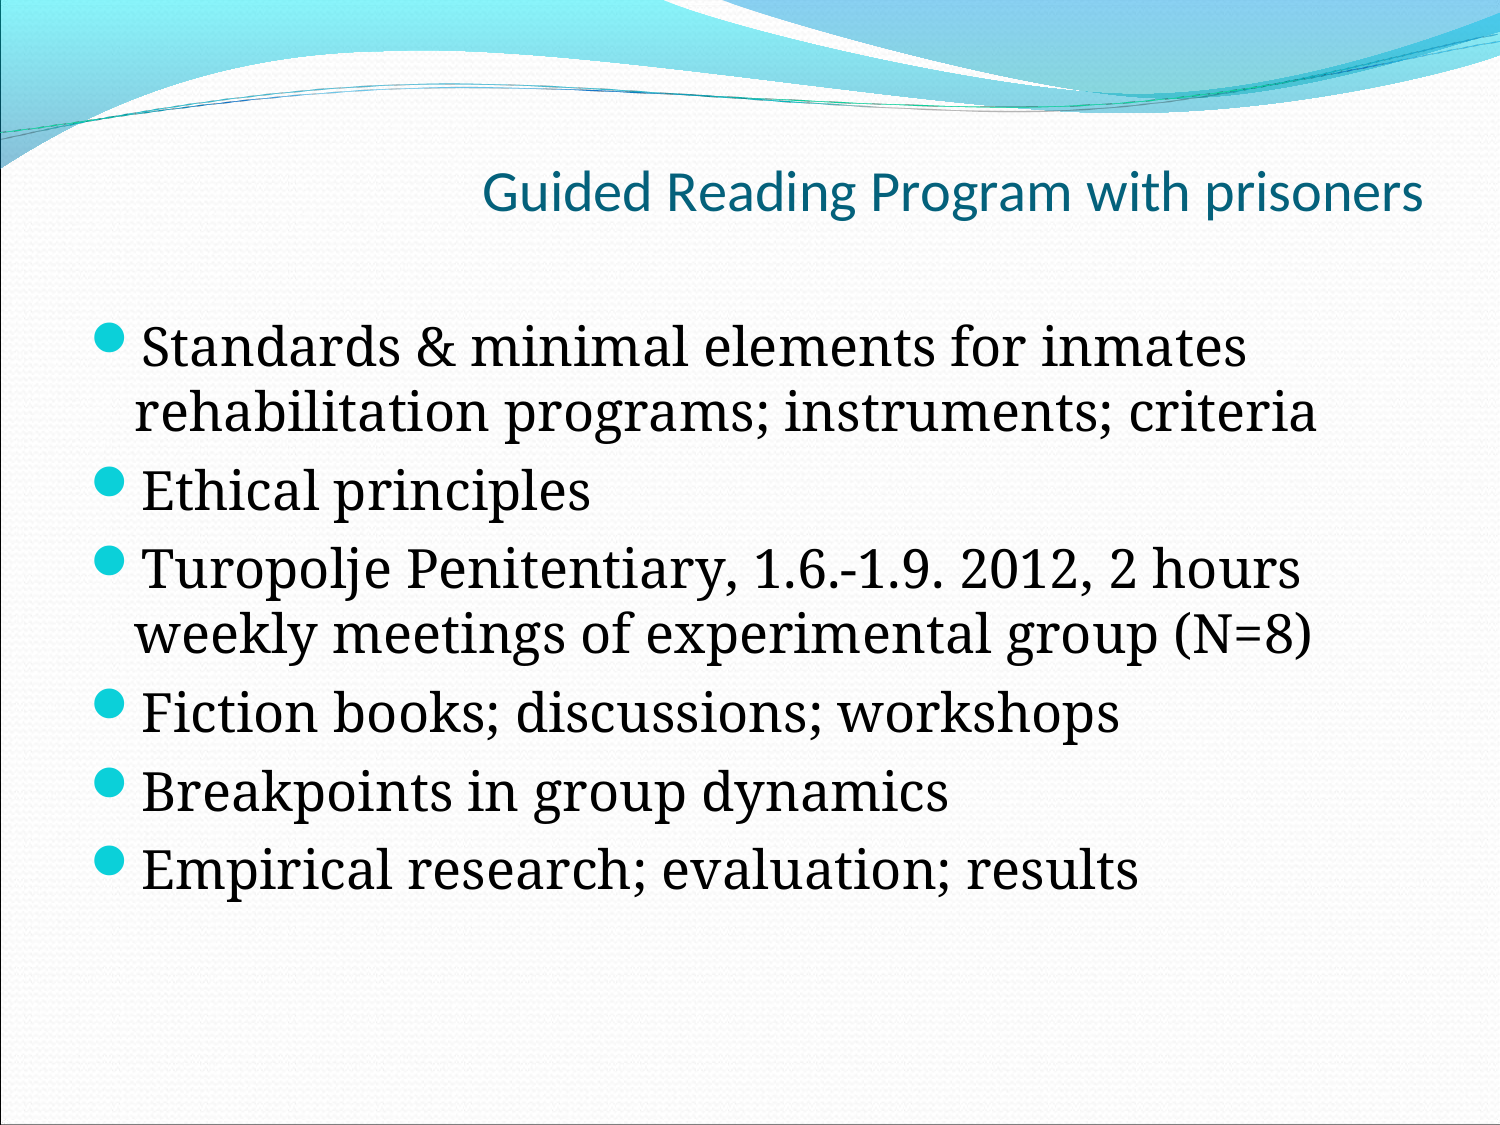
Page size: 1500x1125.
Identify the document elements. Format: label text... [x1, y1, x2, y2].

list Standards & minimal elements for inmates rehabilitation programs; instruments; criteria Ethical principles Turopolje Penitentiary, 1.6.-1.9. 2012, 2 hours weekly meetings of experimental group (N=8) Fiction books; discussions; workshops Breakpoints in group dynamics Empirical research; evaluation; results [75, 304, 1426, 1038]
title Guided Reading Program with prisoners [75, 115, 1426, 223]
picture [0, 0, 1500, 1125]
